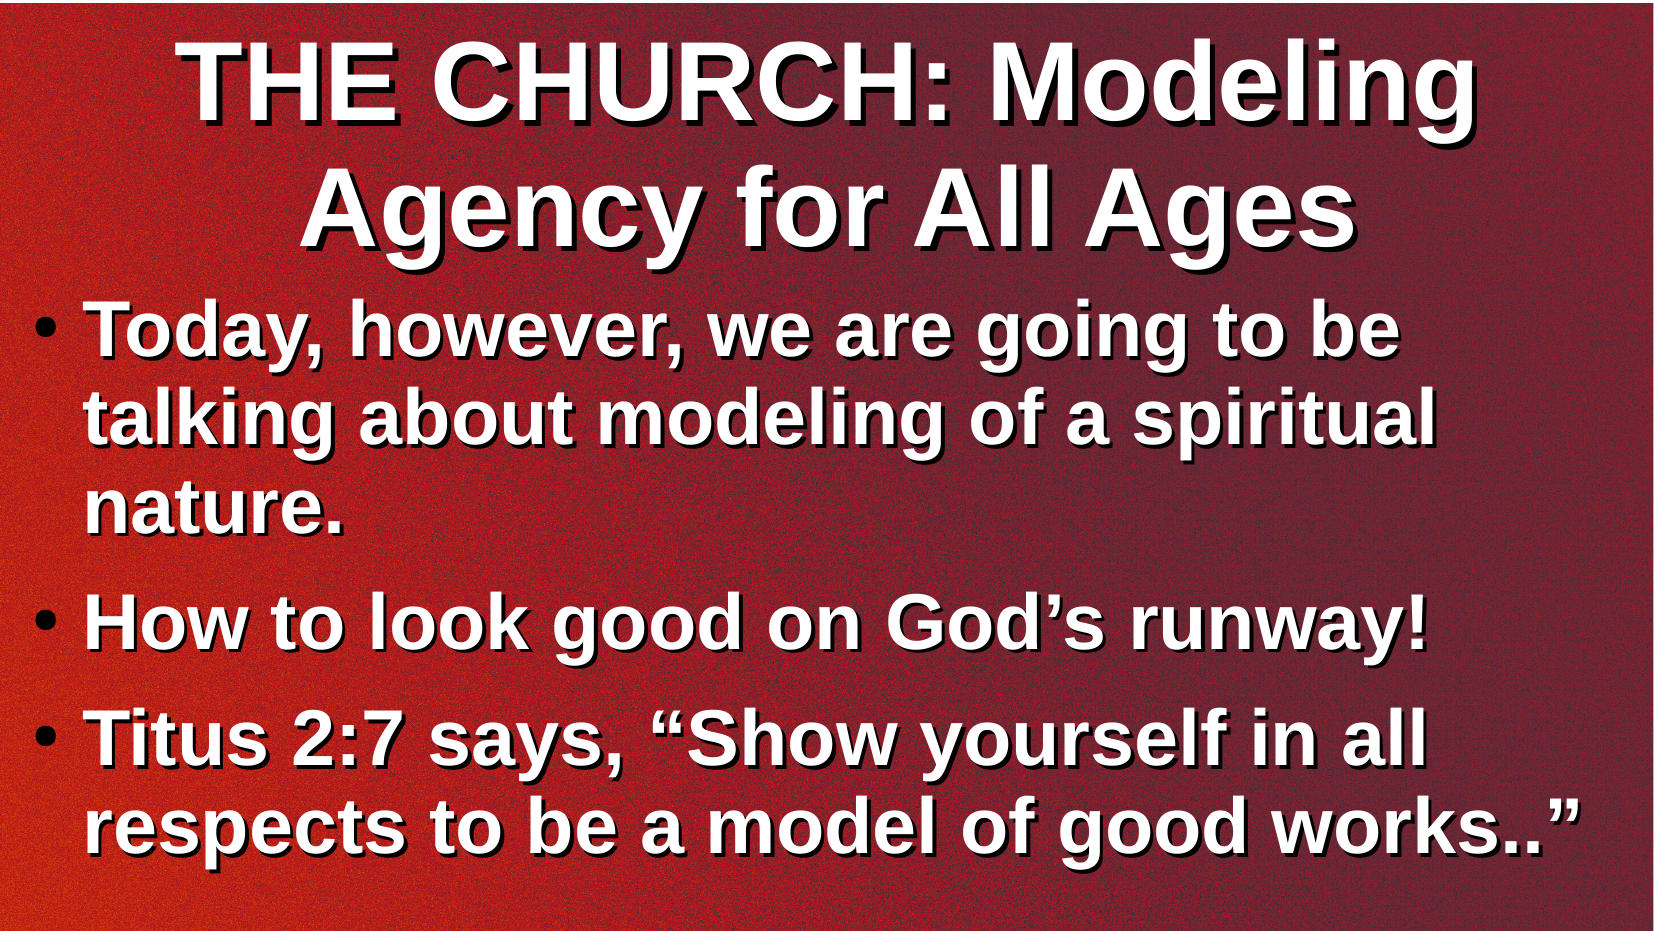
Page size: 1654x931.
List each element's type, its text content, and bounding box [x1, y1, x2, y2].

picture [0, 3, 1654, 931]
list Today, however, we are going to be talking about modeling of a spiritual nature. How to look good on God’s runway! Titus 2:7 says, “Show yourself in all respects to be a model of good works..” [15, 285, 1651, 931]
title THE CHURCH: Modeling Agency for All Ages [1, 18, 1654, 271]
